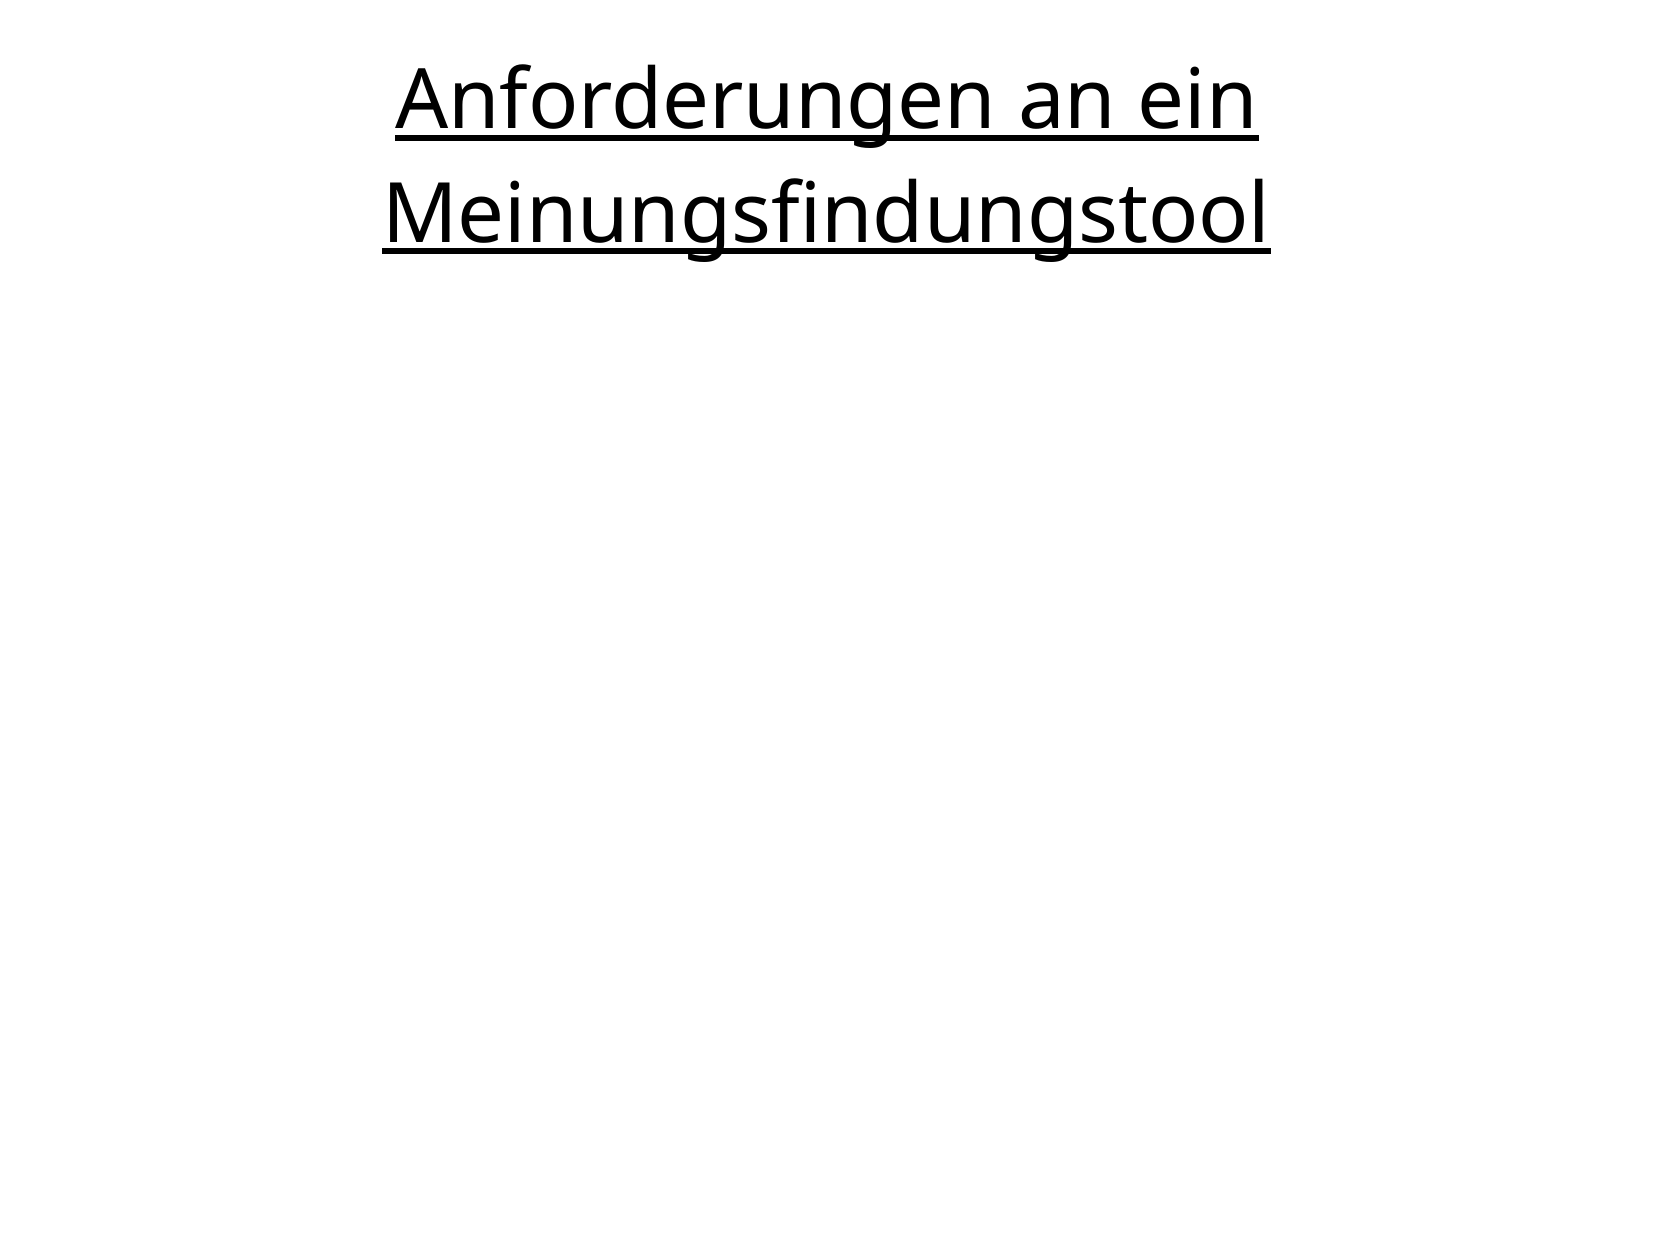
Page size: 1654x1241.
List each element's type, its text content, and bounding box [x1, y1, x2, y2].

title Anforderungen an ein Meinungsfindungstool [82, 49, 1571, 257]
